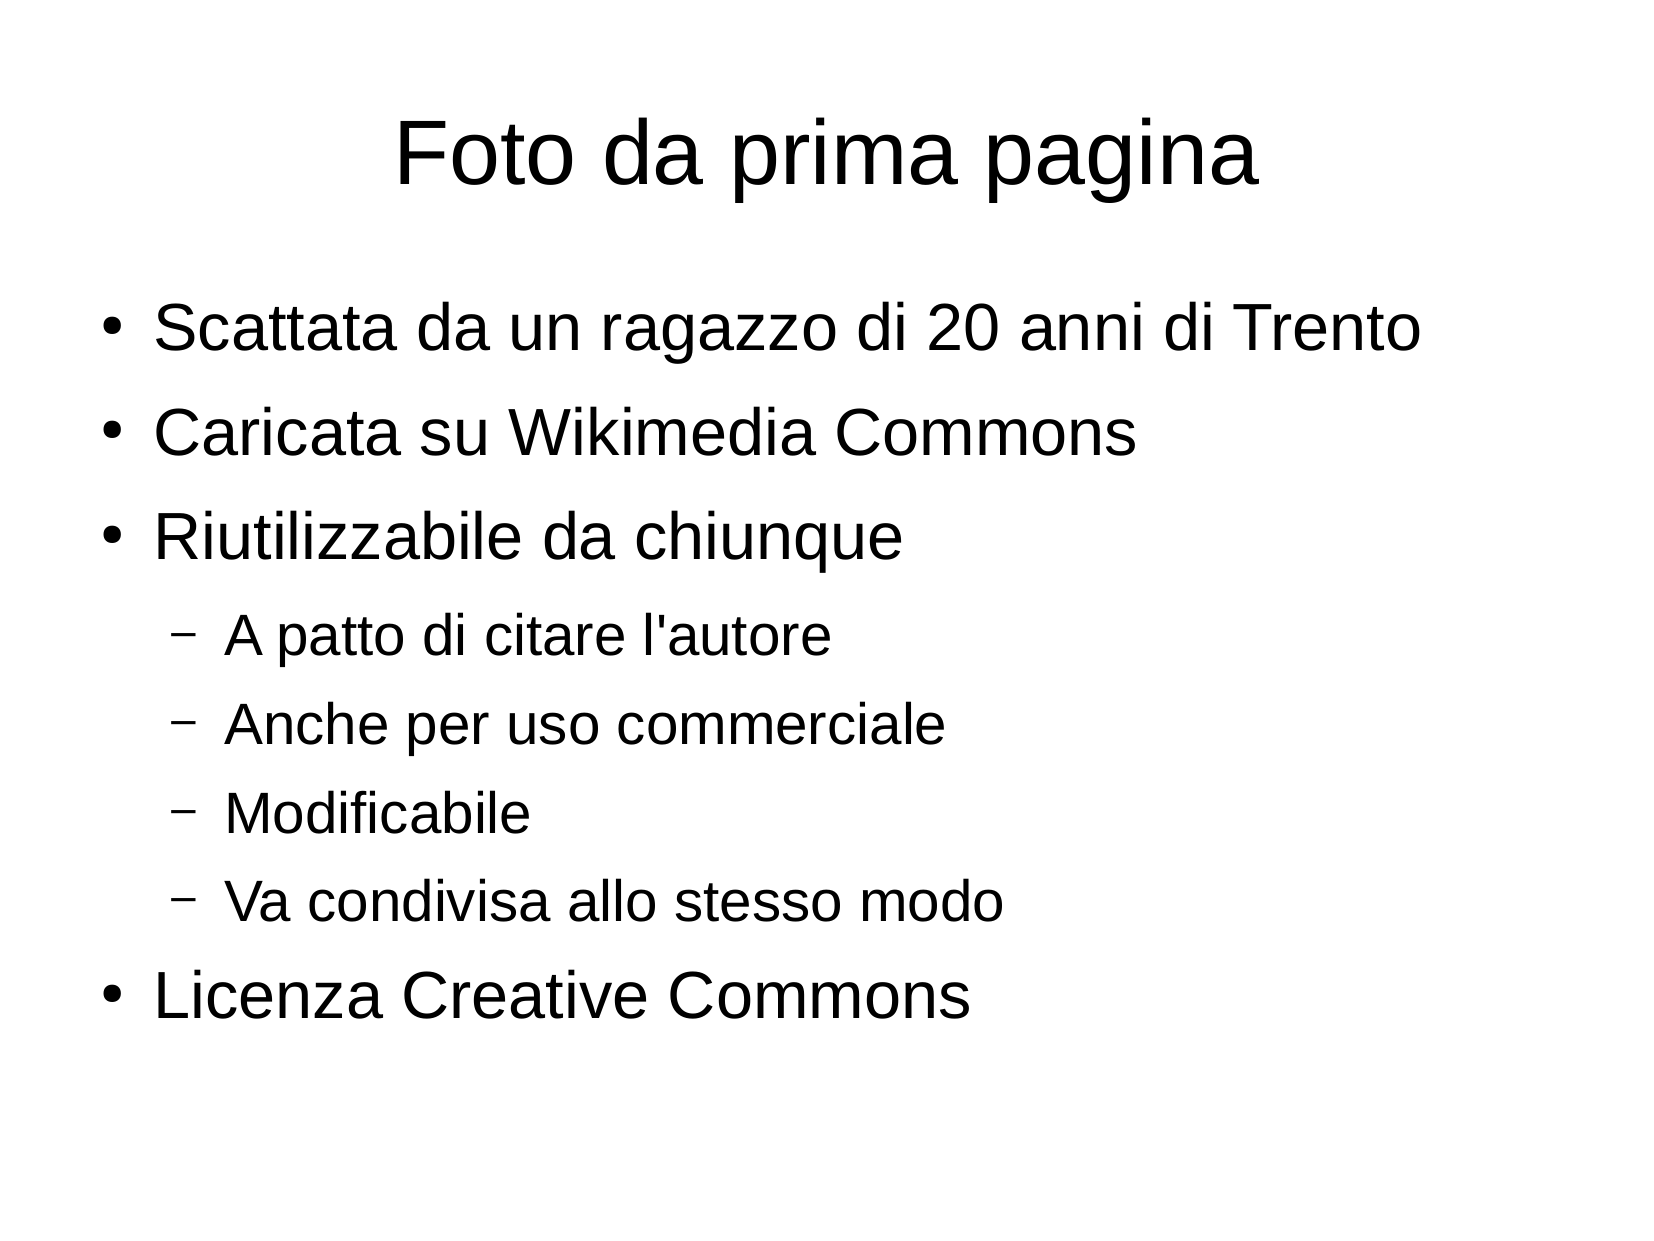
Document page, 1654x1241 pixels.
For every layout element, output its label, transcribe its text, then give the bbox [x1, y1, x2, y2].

list Scattata da un ragazzo di 20 anni di Trento Caricata su Wikimedia Commons Riutilizzabile da chiunque A patto di citare l'autore Anche per uso commerciale Modificabile Va condivisa allo stesso modo Licenza Creative Commons [82, 290, 1571, 1109]
title Foto da prima pagina [82, 49, 1571, 257]
